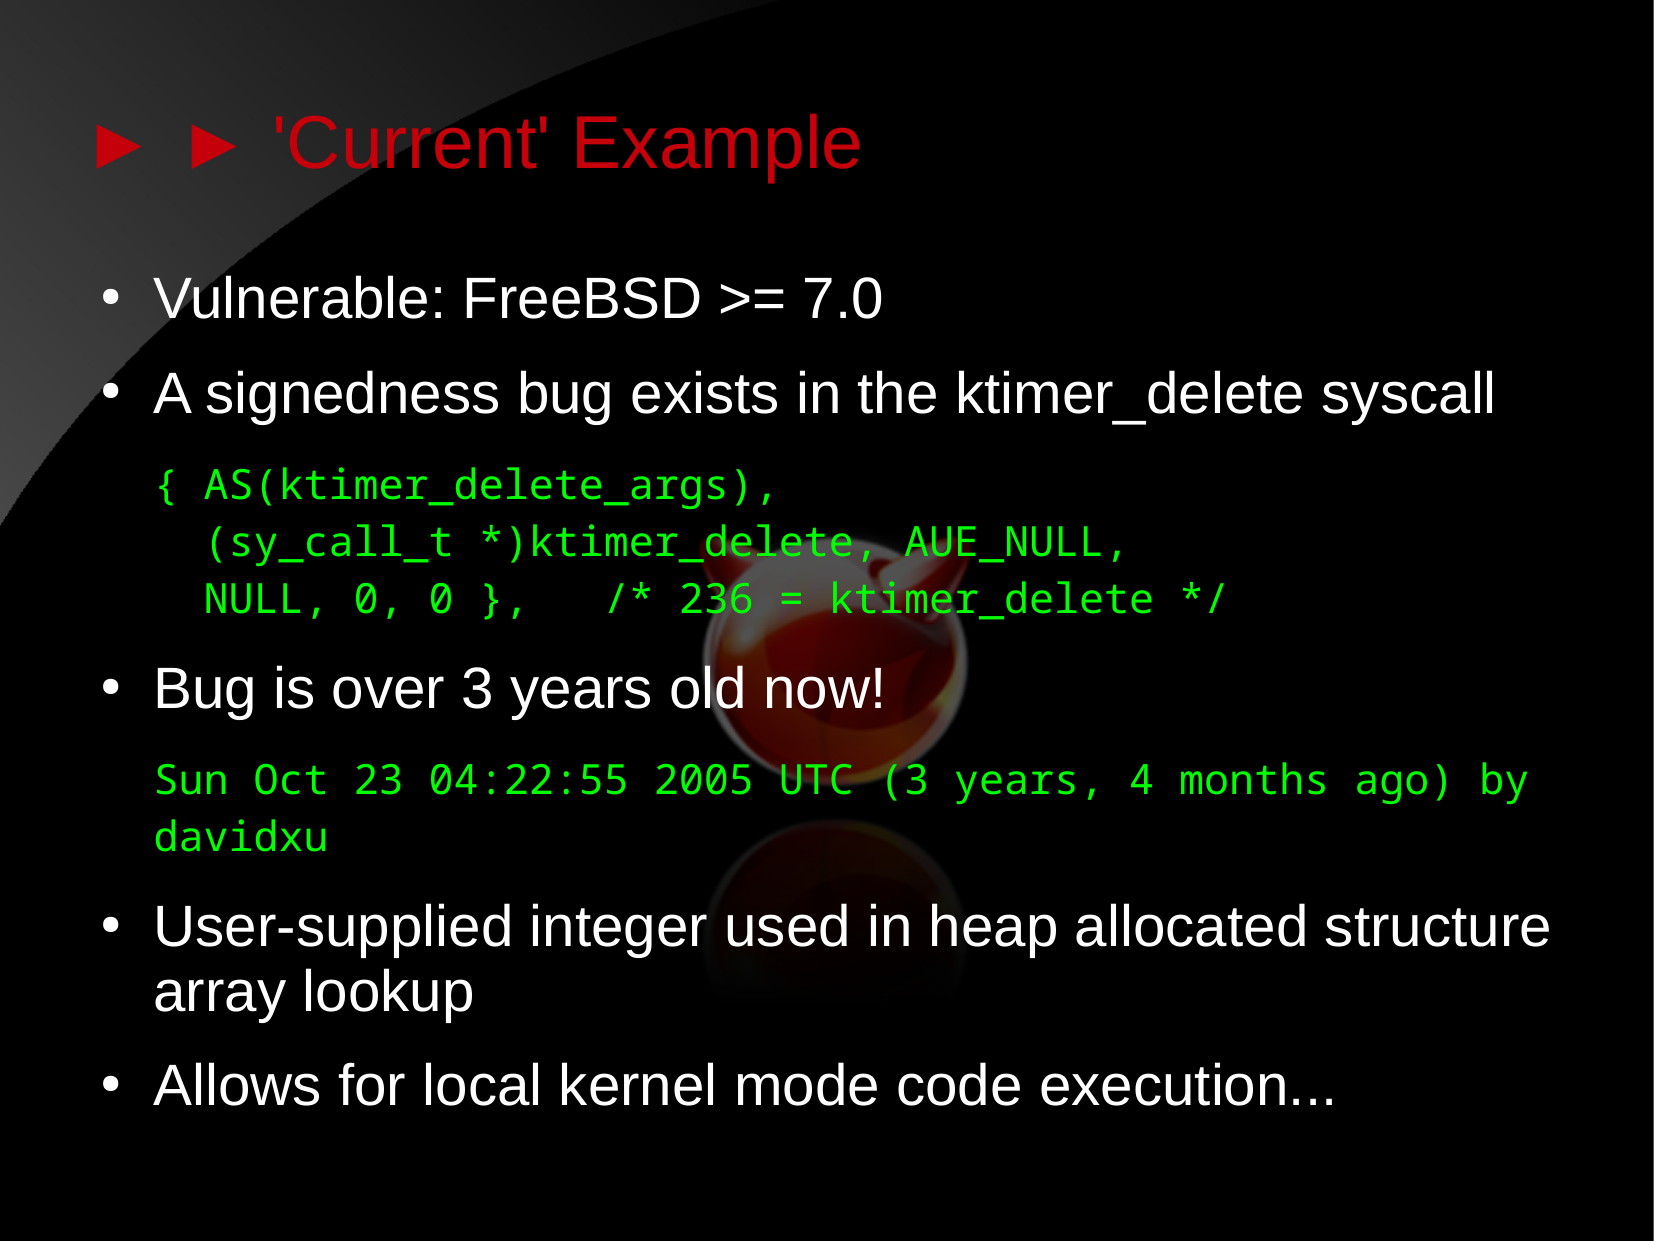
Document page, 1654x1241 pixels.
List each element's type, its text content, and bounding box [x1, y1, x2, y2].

list Vulnerable: FreeBSD >= 7.0 A signedness bug exists in the ktimer_delete syscall { AS(ktimer_delete_args), (sy_call_t *)ktimer_delete, AUE_NULL, NULL, 0, 0 }, /* 236 = ktimer_delete */ Bug is over 3 years old now! Sun Oct 23 04:22:55 2005 UTC (3 years, 4 months ago) by davidxu User-supplied integer used in heap allocated structure array lookup Allows for local kernel mode code execution... [82, 265, 1571, 1137]
picture [0, 0, 1654, 1241]
title ► ► 'Current' Example [82, 49, 1571, 237]
